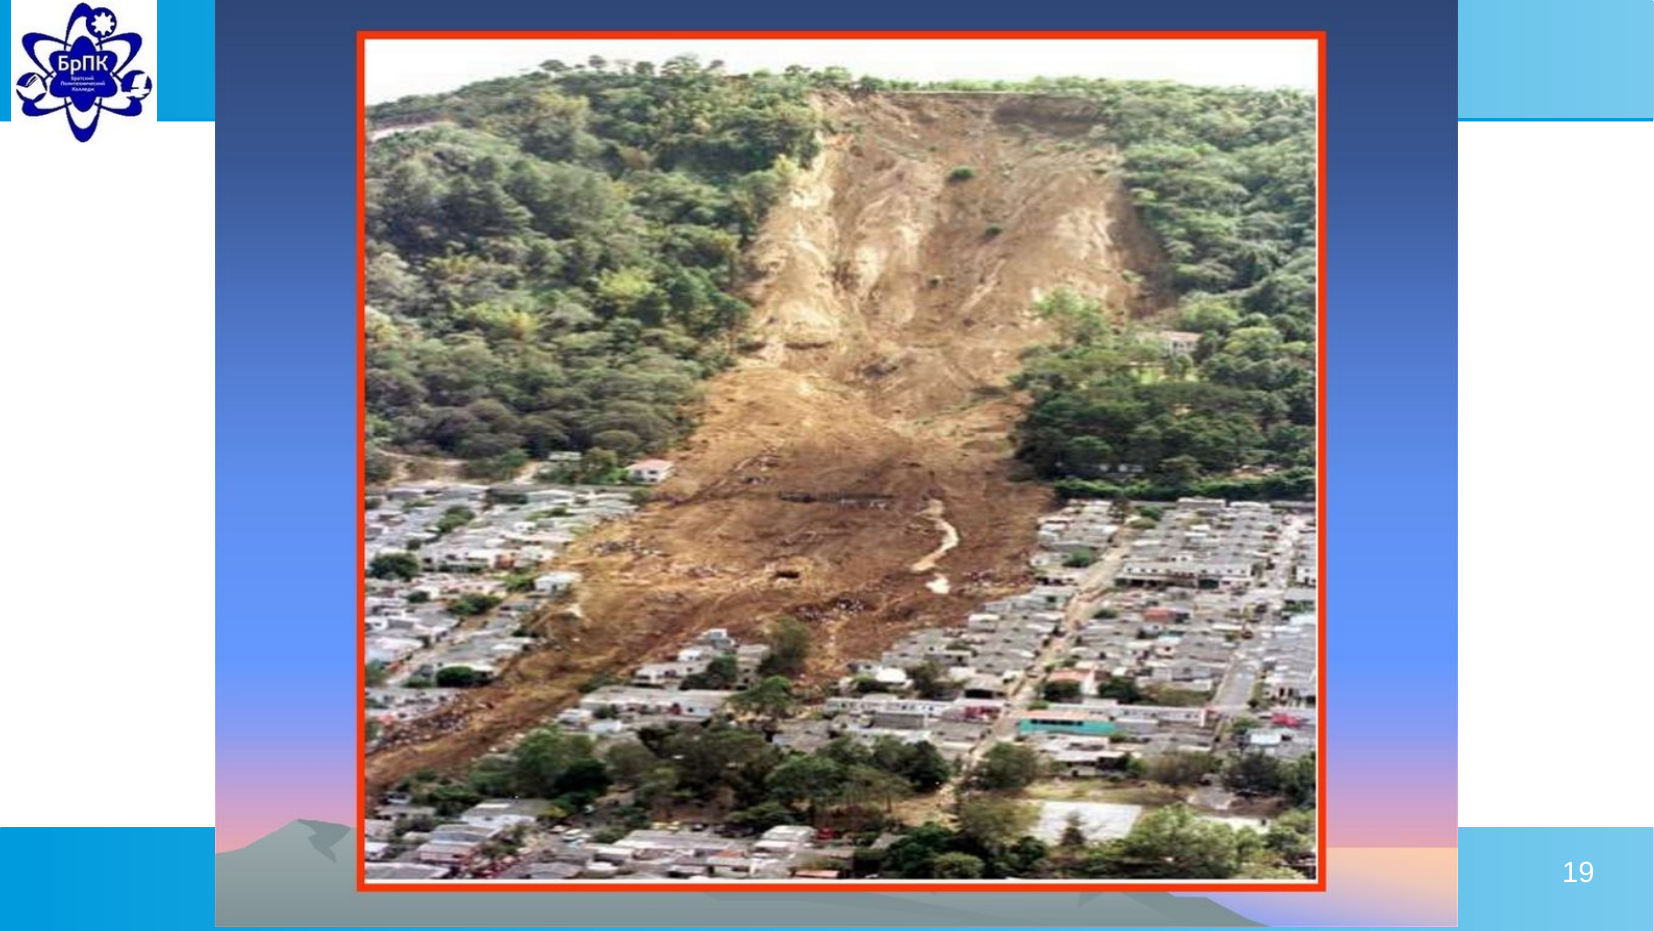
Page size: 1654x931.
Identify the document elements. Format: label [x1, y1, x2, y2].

picture [11, 0, 157, 145]
picture [215, 0, 1458, 927]
